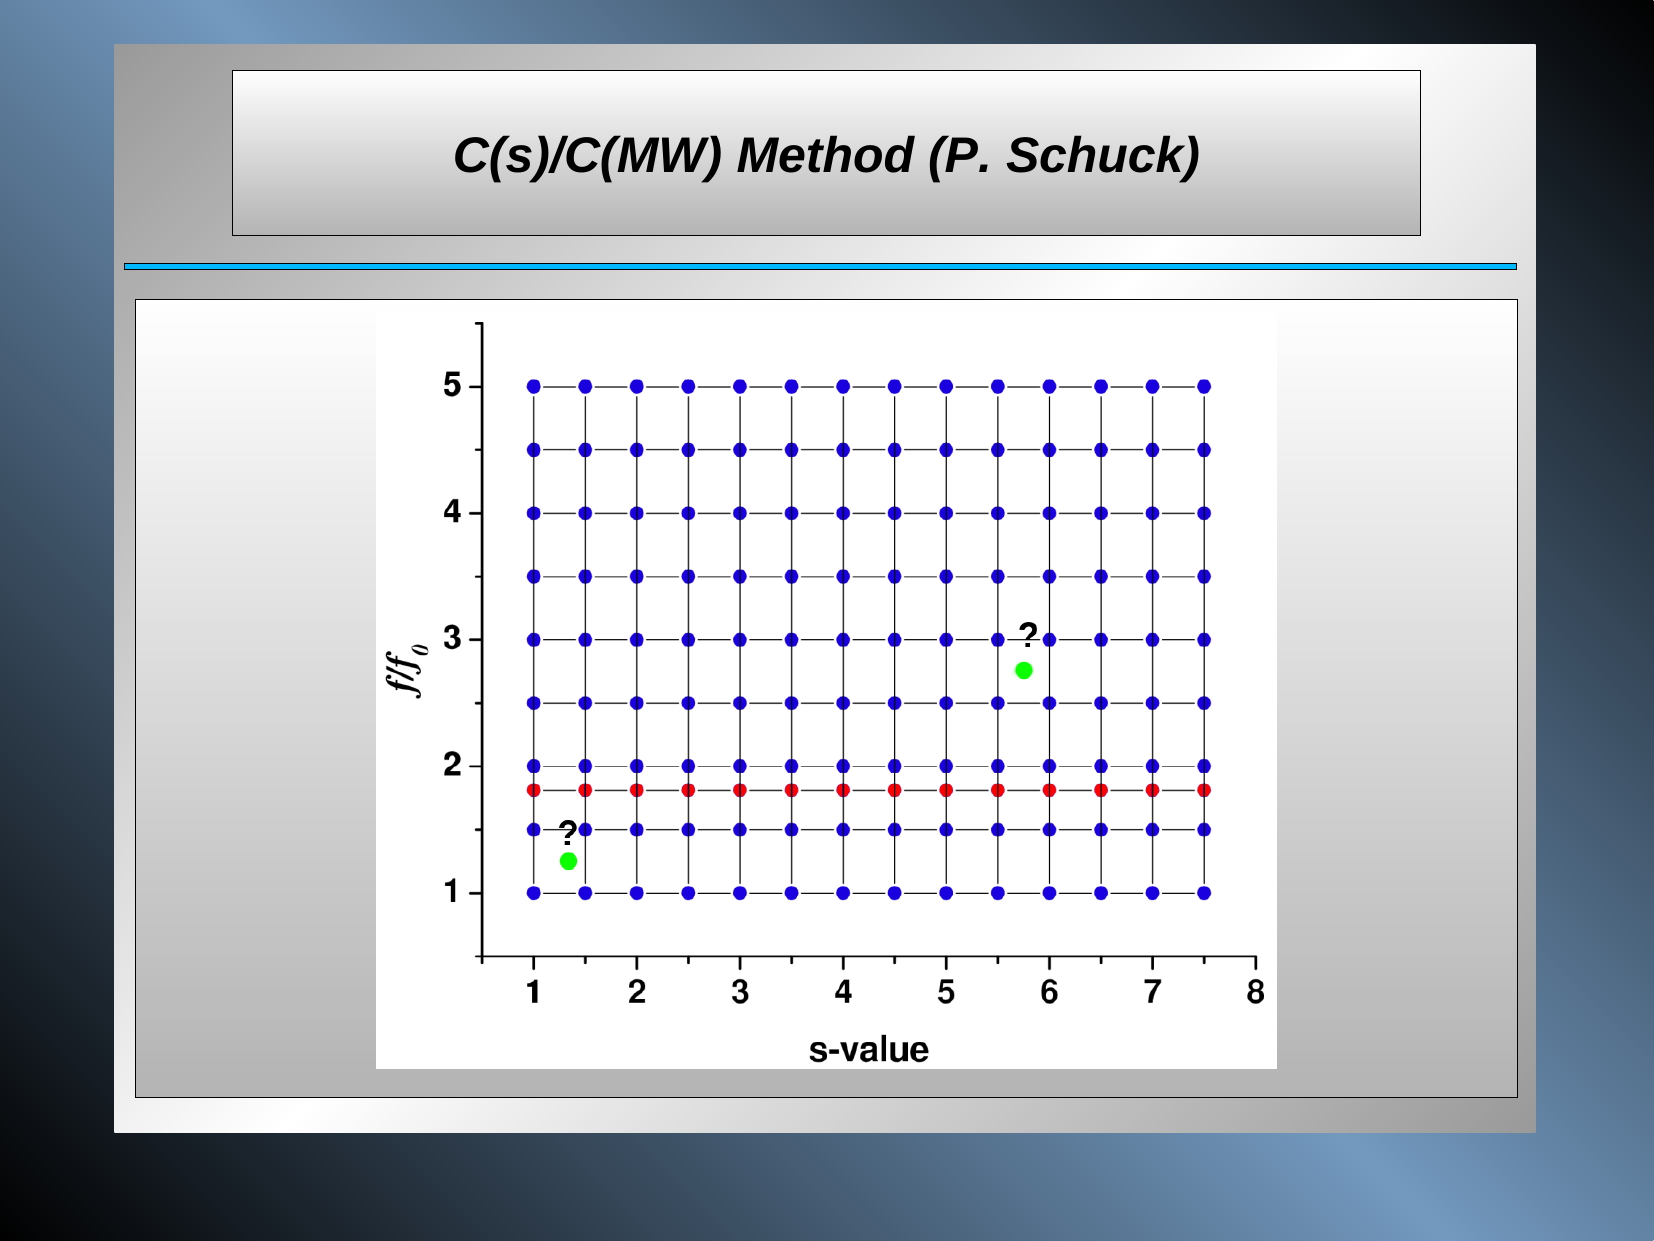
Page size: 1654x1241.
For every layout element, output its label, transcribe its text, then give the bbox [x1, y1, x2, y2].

text_box [124, 263, 1517, 270]
text_box C(s)/C(MW) Method (P. Schuck) [246, 127, 1407, 195]
picture [376, 311, 1277, 1069]
text_box [232, 70, 1421, 236]
text_box [135, 299, 1518, 1098]
